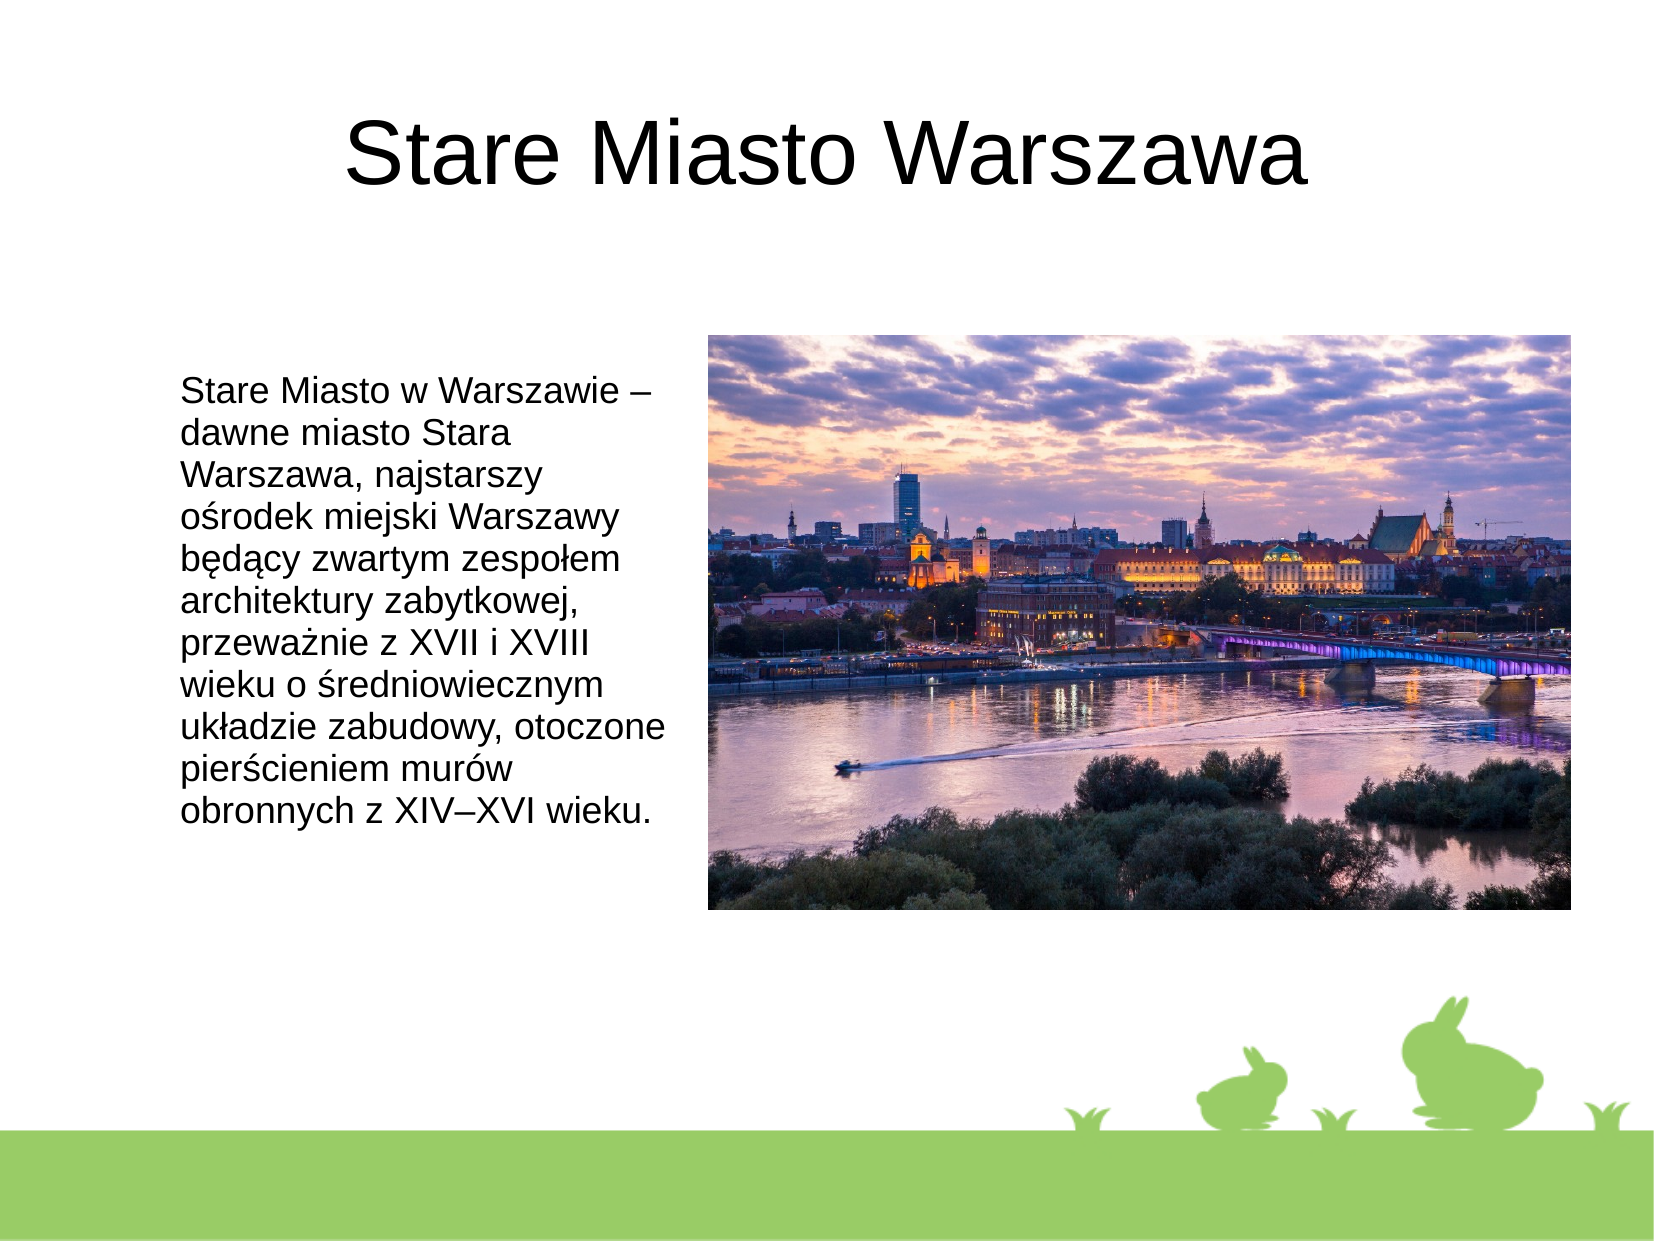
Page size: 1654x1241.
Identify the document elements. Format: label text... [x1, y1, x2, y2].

text_box Stare Miasto w Warszawie – dawne miasto Stara Warszawa, najstarszy ośrodek miejski Warszawy będący zwartym zespołem architektury zabytkowej, przeważnie z XVII i XVIII wieku o średniowiecznym układzie zabudowy, otoczone pierścieniem murów obronnych z XIV–XVI wieku. [165, 361, 697, 839]
title Stare Miasto Warszawa [82, 49, 1571, 257]
picture [0, 0, 1654, 1241]
